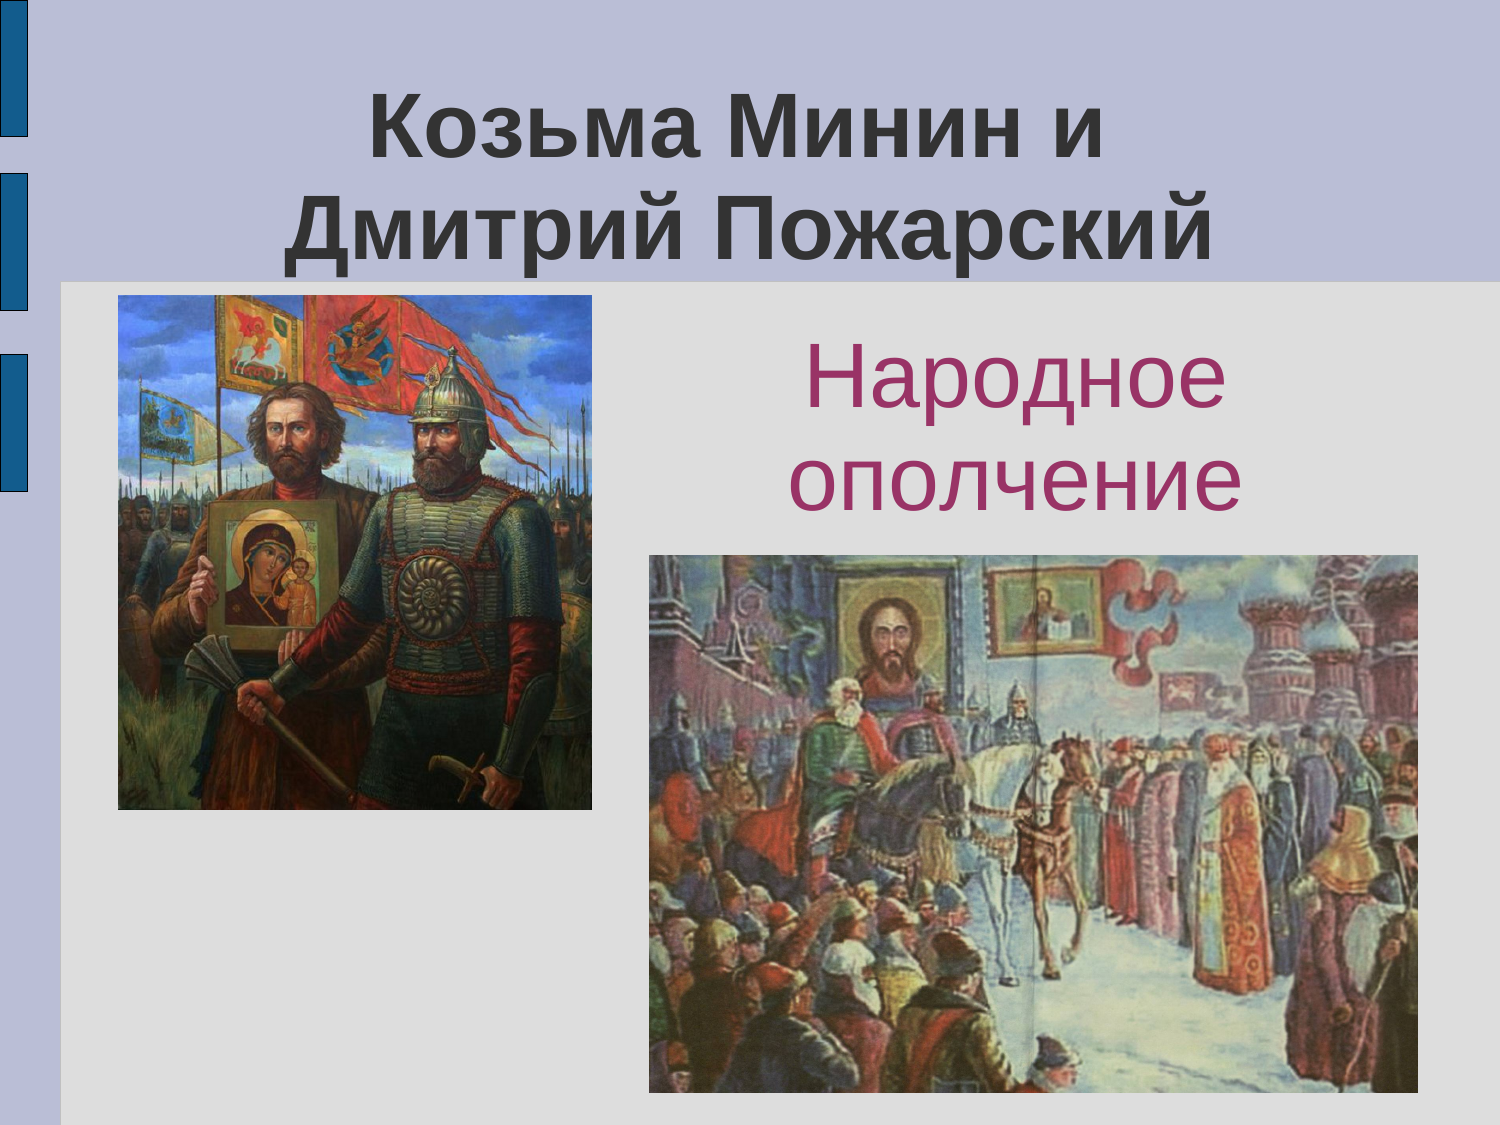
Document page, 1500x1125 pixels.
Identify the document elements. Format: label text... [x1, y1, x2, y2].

picture [649, 555, 1418, 1093]
picture [118, 295, 592, 810]
list Народное ополчение [703, 324, 1329, 555]
title Козьма Минин и Дмитрий Пожарский [110, 73, 1392, 280]
